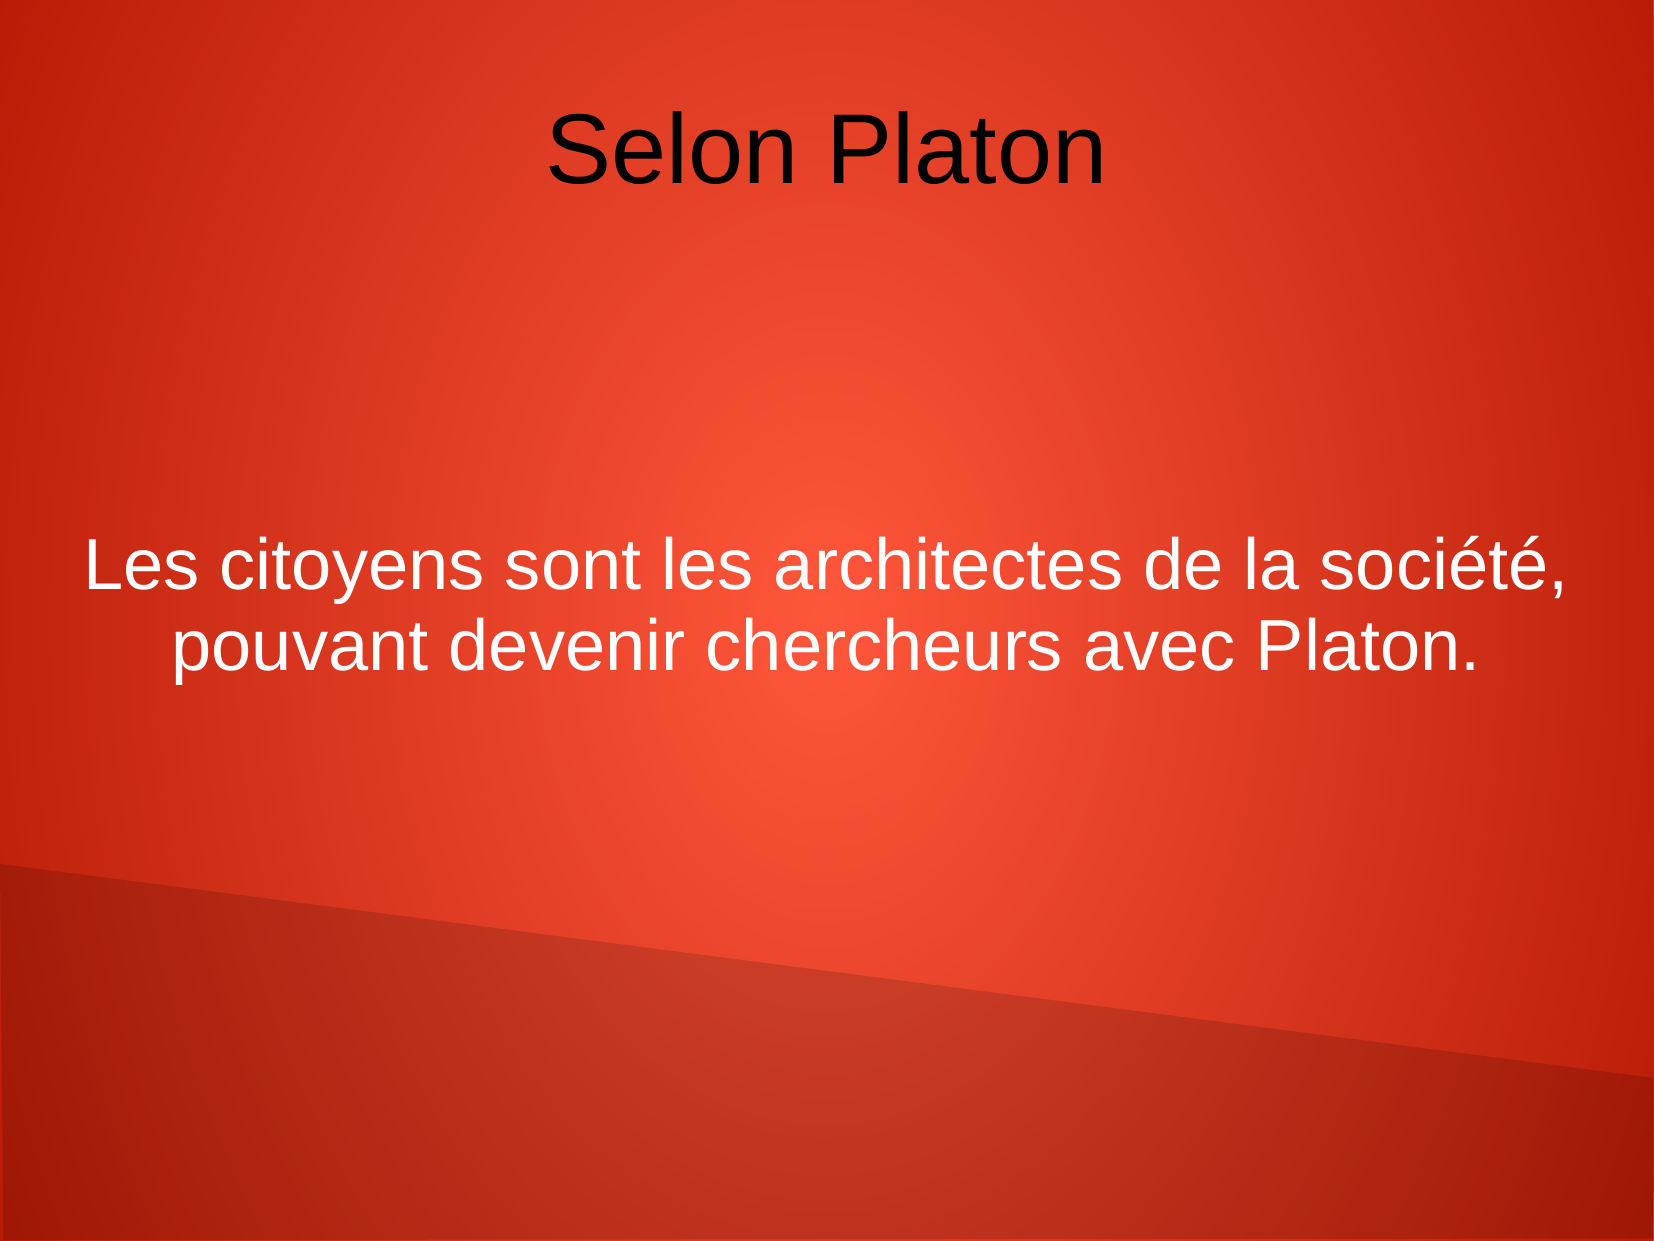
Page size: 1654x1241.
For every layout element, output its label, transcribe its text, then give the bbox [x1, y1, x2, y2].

list Les citoyens sont les architectes de la société, pouvant devenir chercheurs avec Platon. [82, 299, 1571, 1019]
title Selon Platon [82, 47, 1571, 252]
